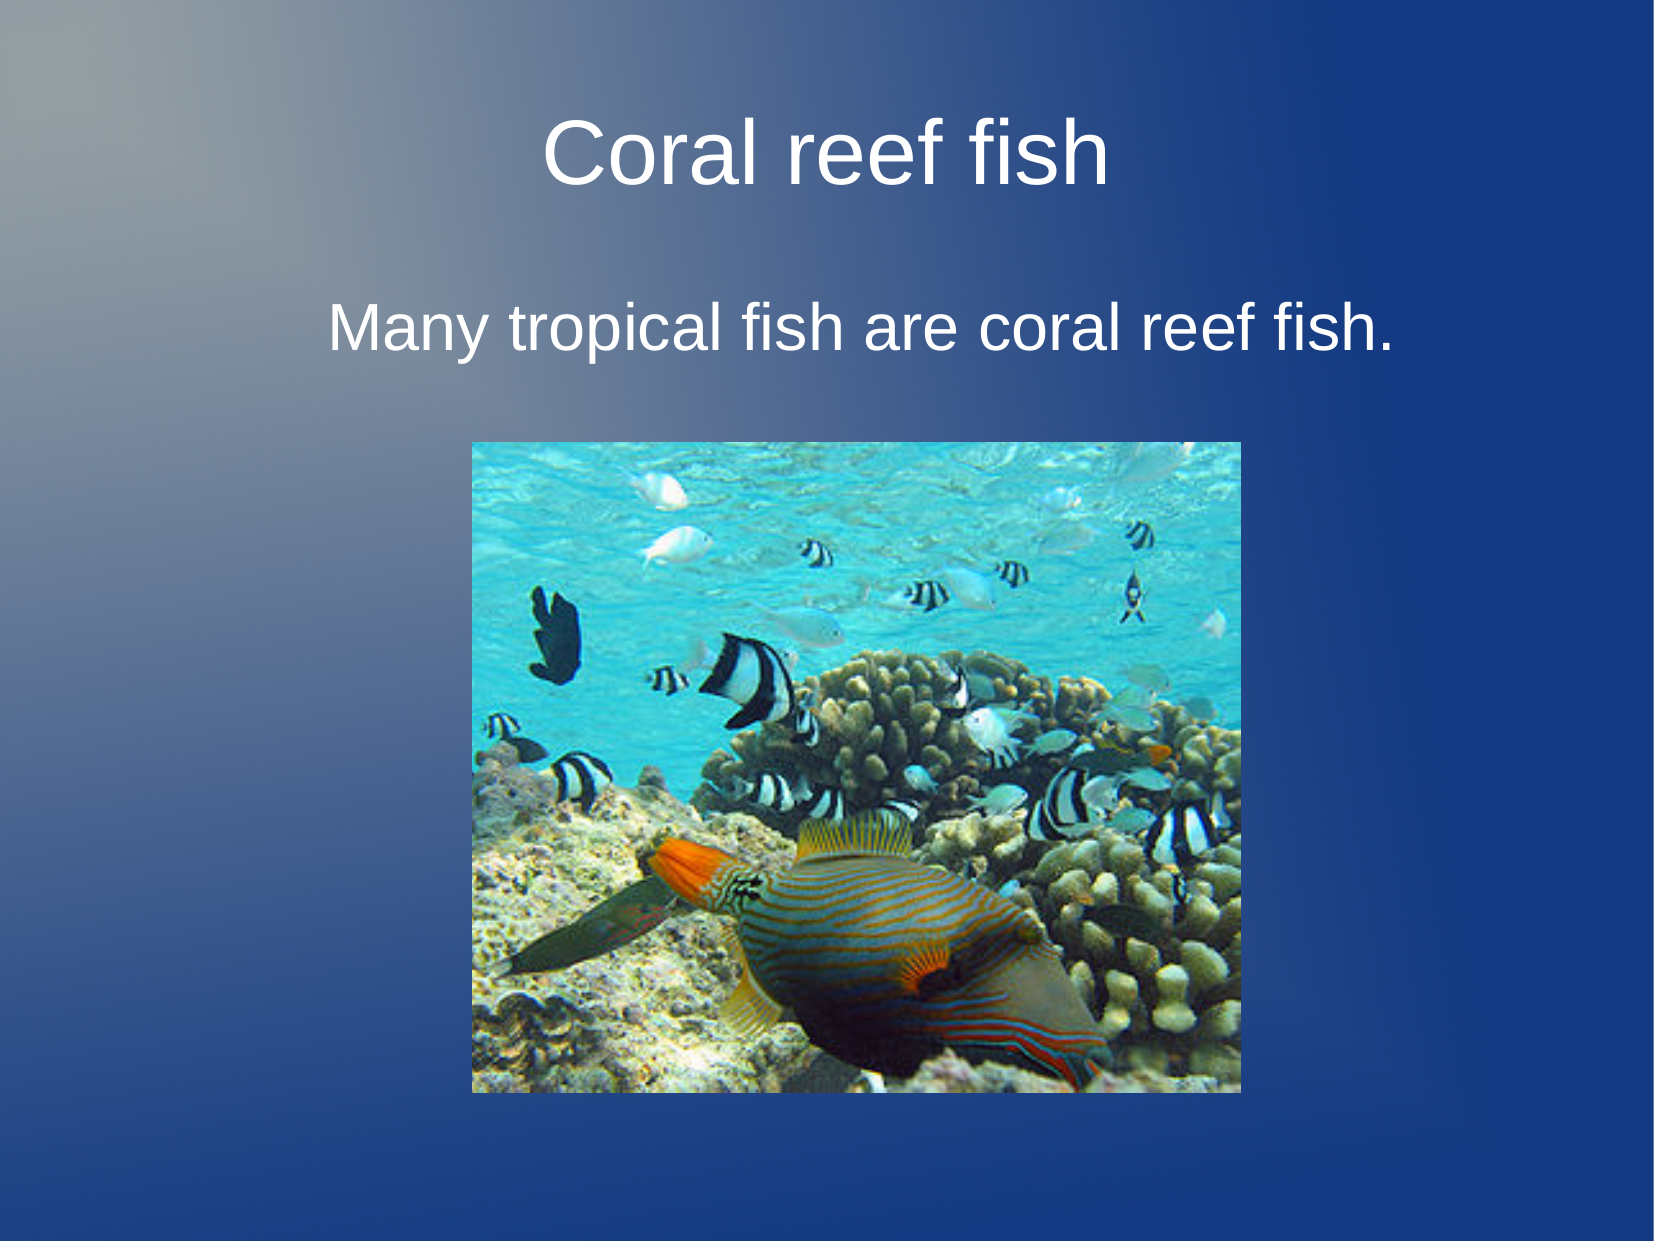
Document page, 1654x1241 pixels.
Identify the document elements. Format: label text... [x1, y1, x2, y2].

title Coral reef fish [82, 49, 1571, 257]
picture [0, 0, 1654, 1241]
list Many tropical fish are coral reef fish. [82, 290, 1571, 1109]
